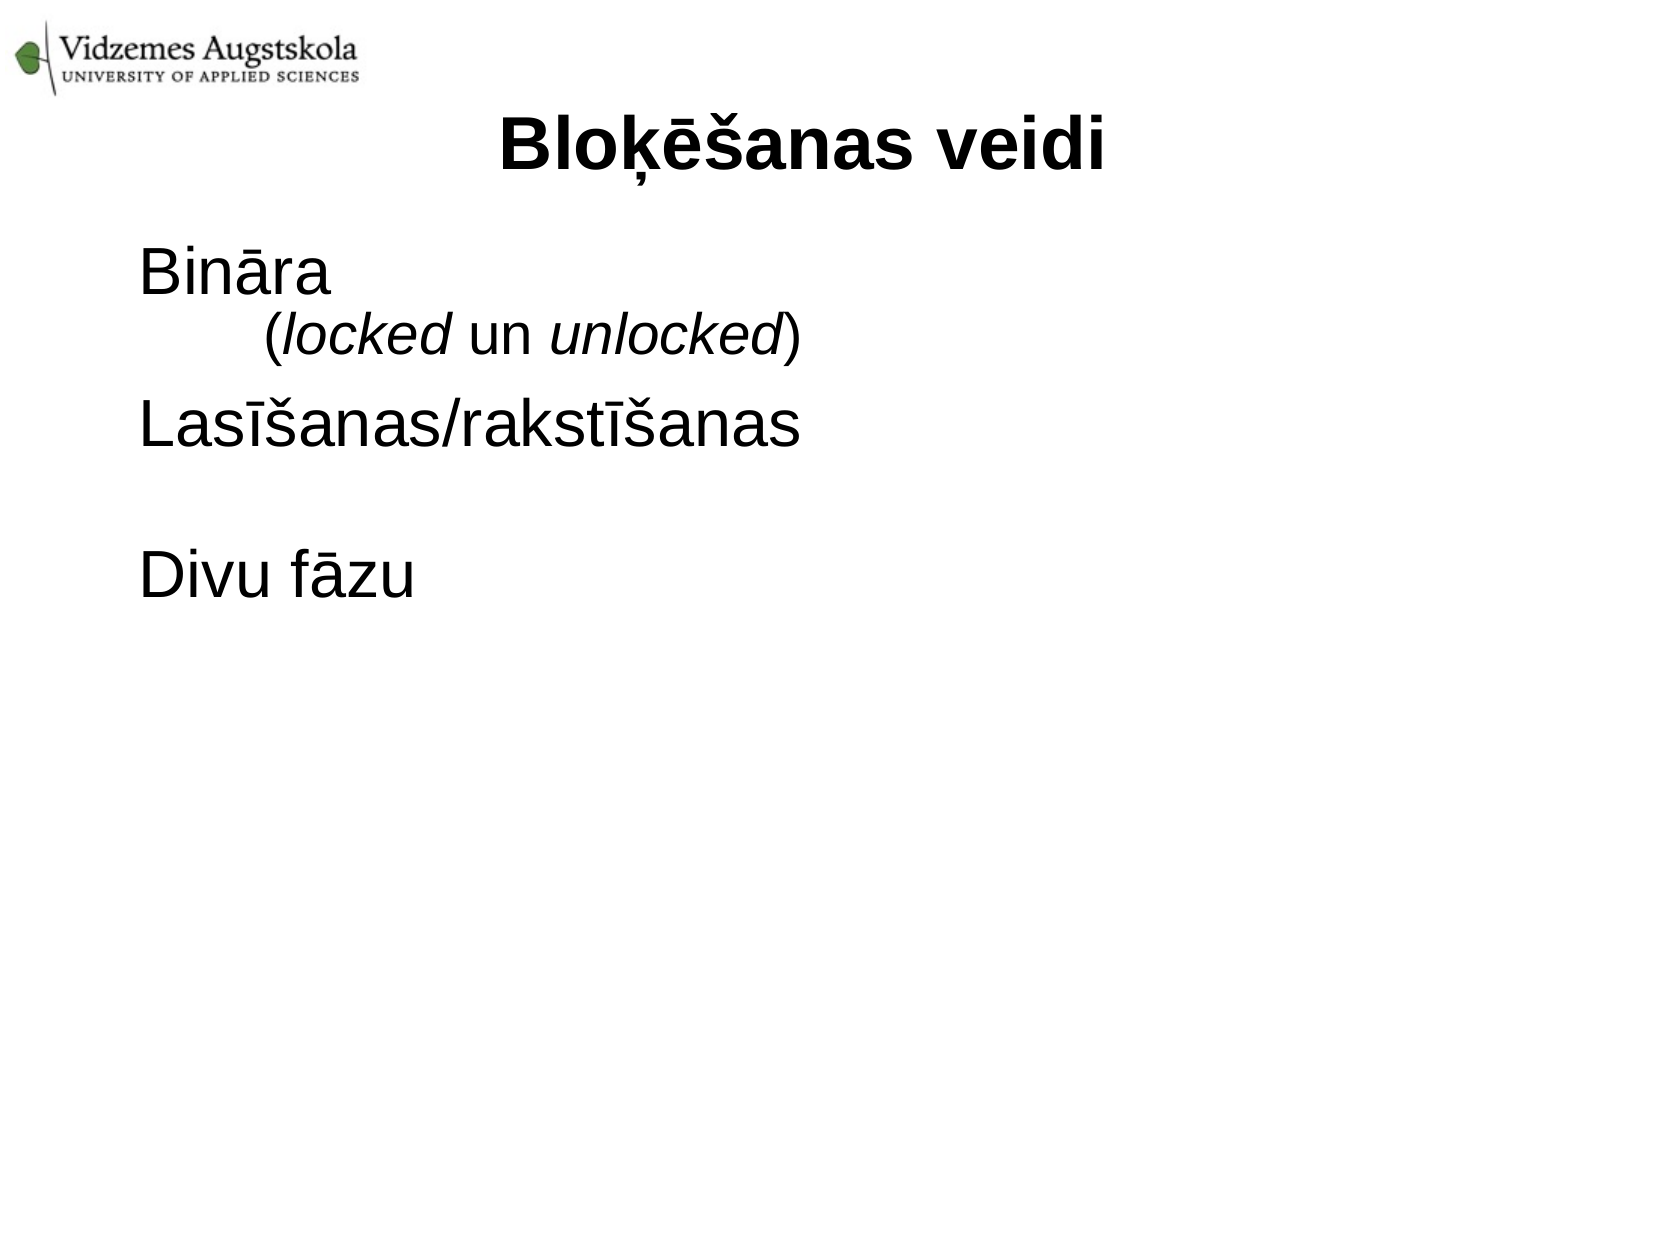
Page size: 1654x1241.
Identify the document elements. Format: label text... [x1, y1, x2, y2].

picture [5, 2, 368, 113]
list Bināra (locked un unlocked) Lasīšanas/rakstīšanas Divu fāzu [82, 236, 1569, 1107]
title Bloķēšanas veidi [94, 103, 1512, 188]
